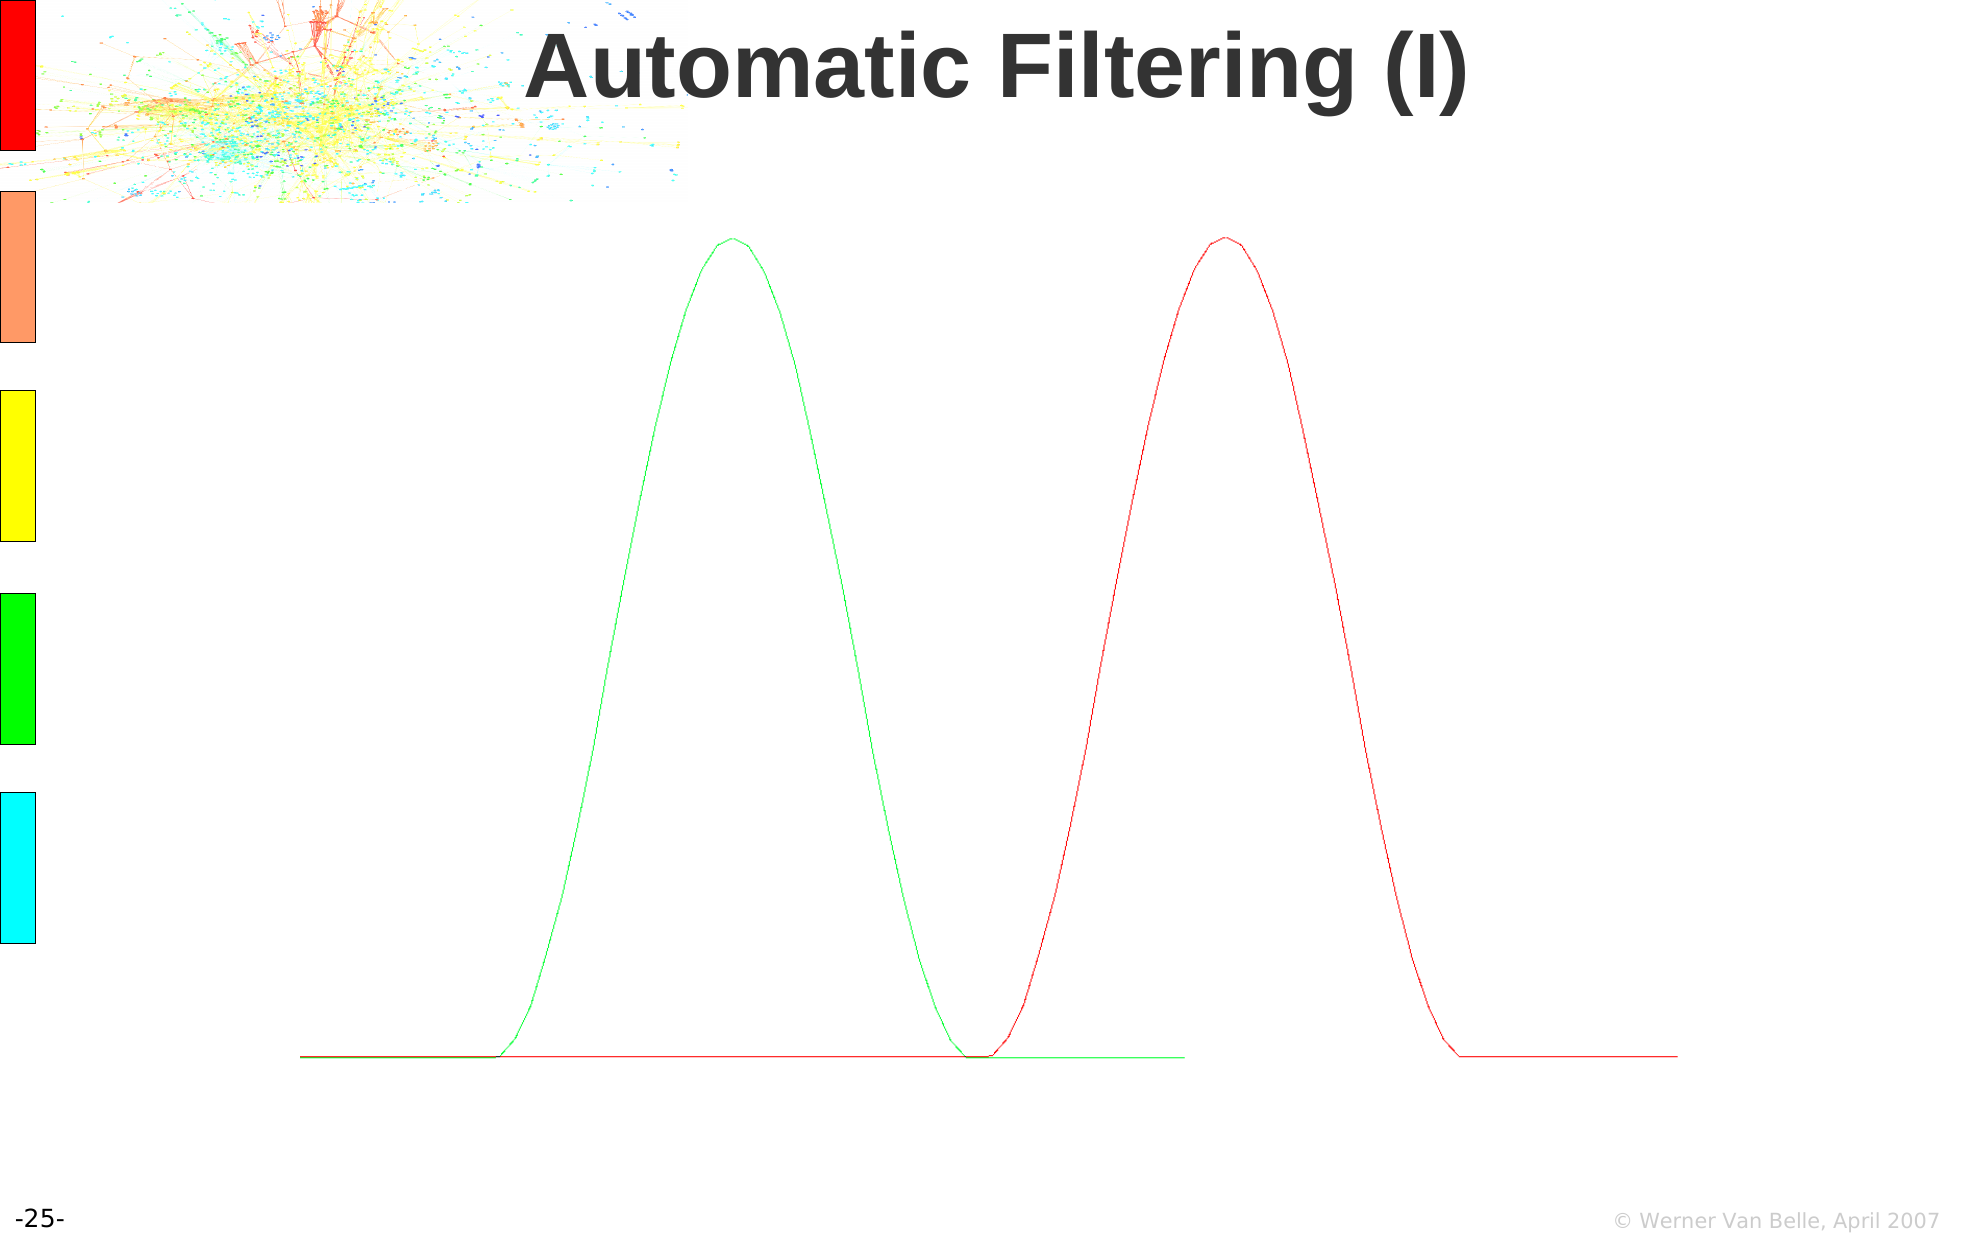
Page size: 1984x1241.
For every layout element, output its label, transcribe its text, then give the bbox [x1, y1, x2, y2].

picture [300, 231, 1685, 1088]
title Automatic Filtering (I) [150, 0, 1845, 133]
